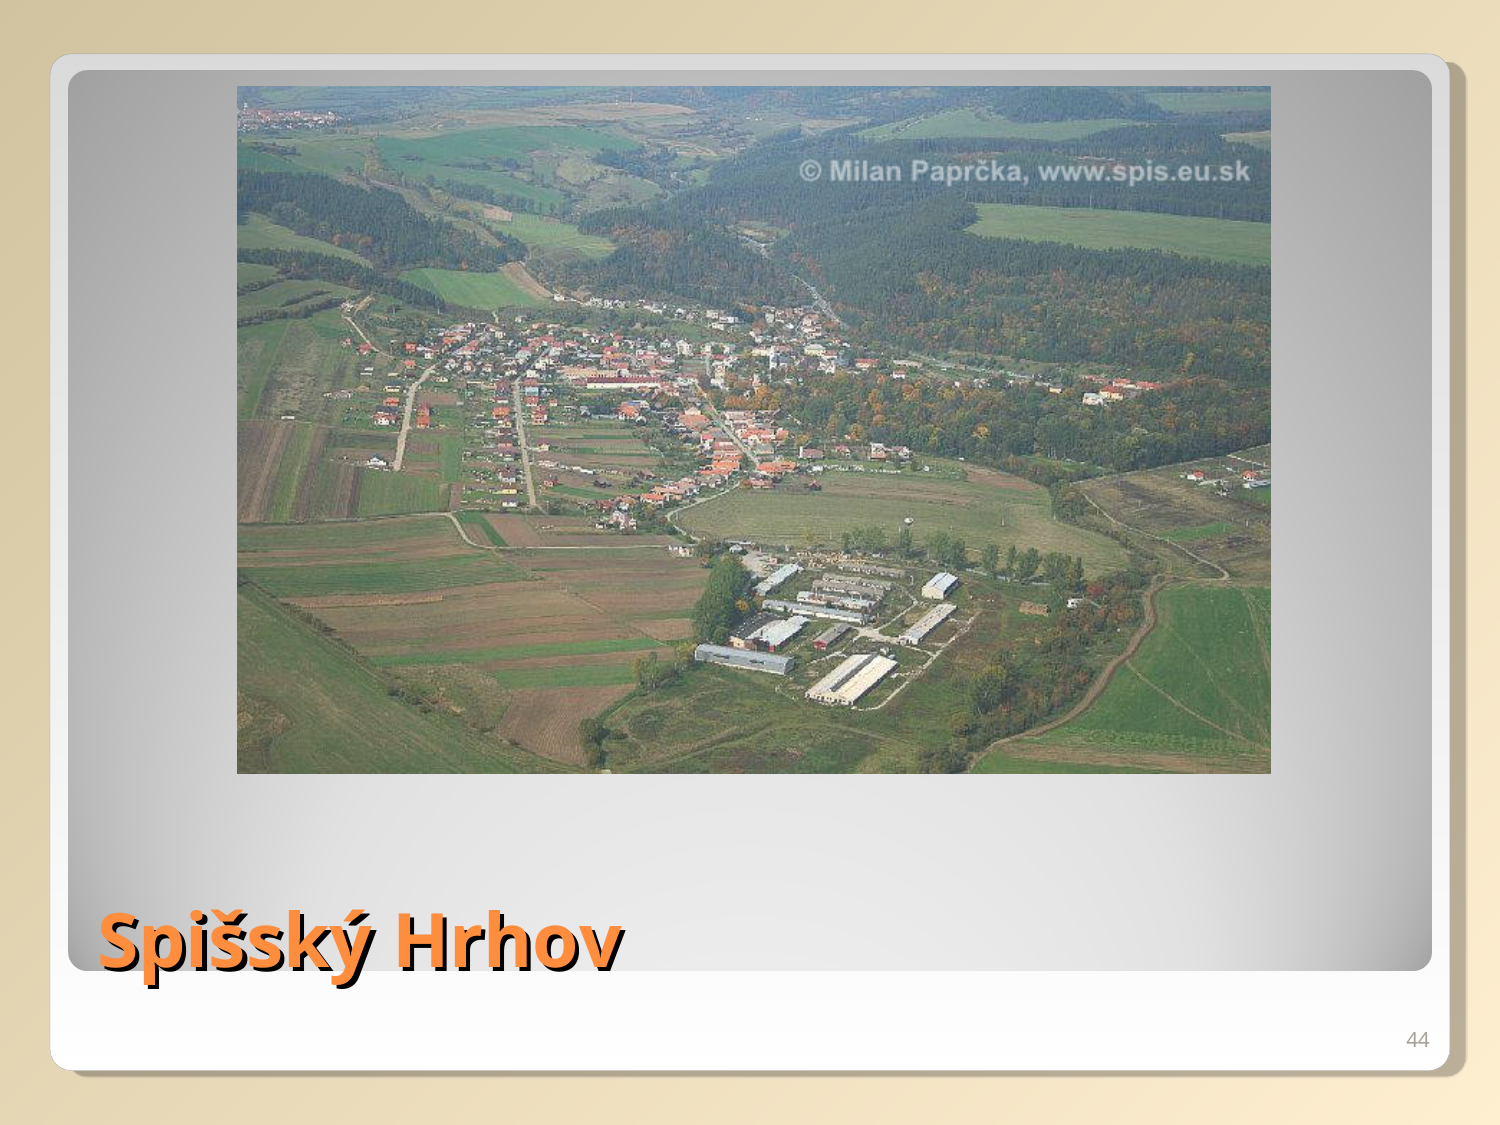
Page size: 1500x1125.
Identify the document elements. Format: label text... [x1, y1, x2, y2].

text_box [237, 86, 1271, 775]
text_box <number> [1369, 1002, 1445, 1063]
picture [67, 69, 1433, 972]
title Spišský Hrhov [82, 817, 1426, 991]
